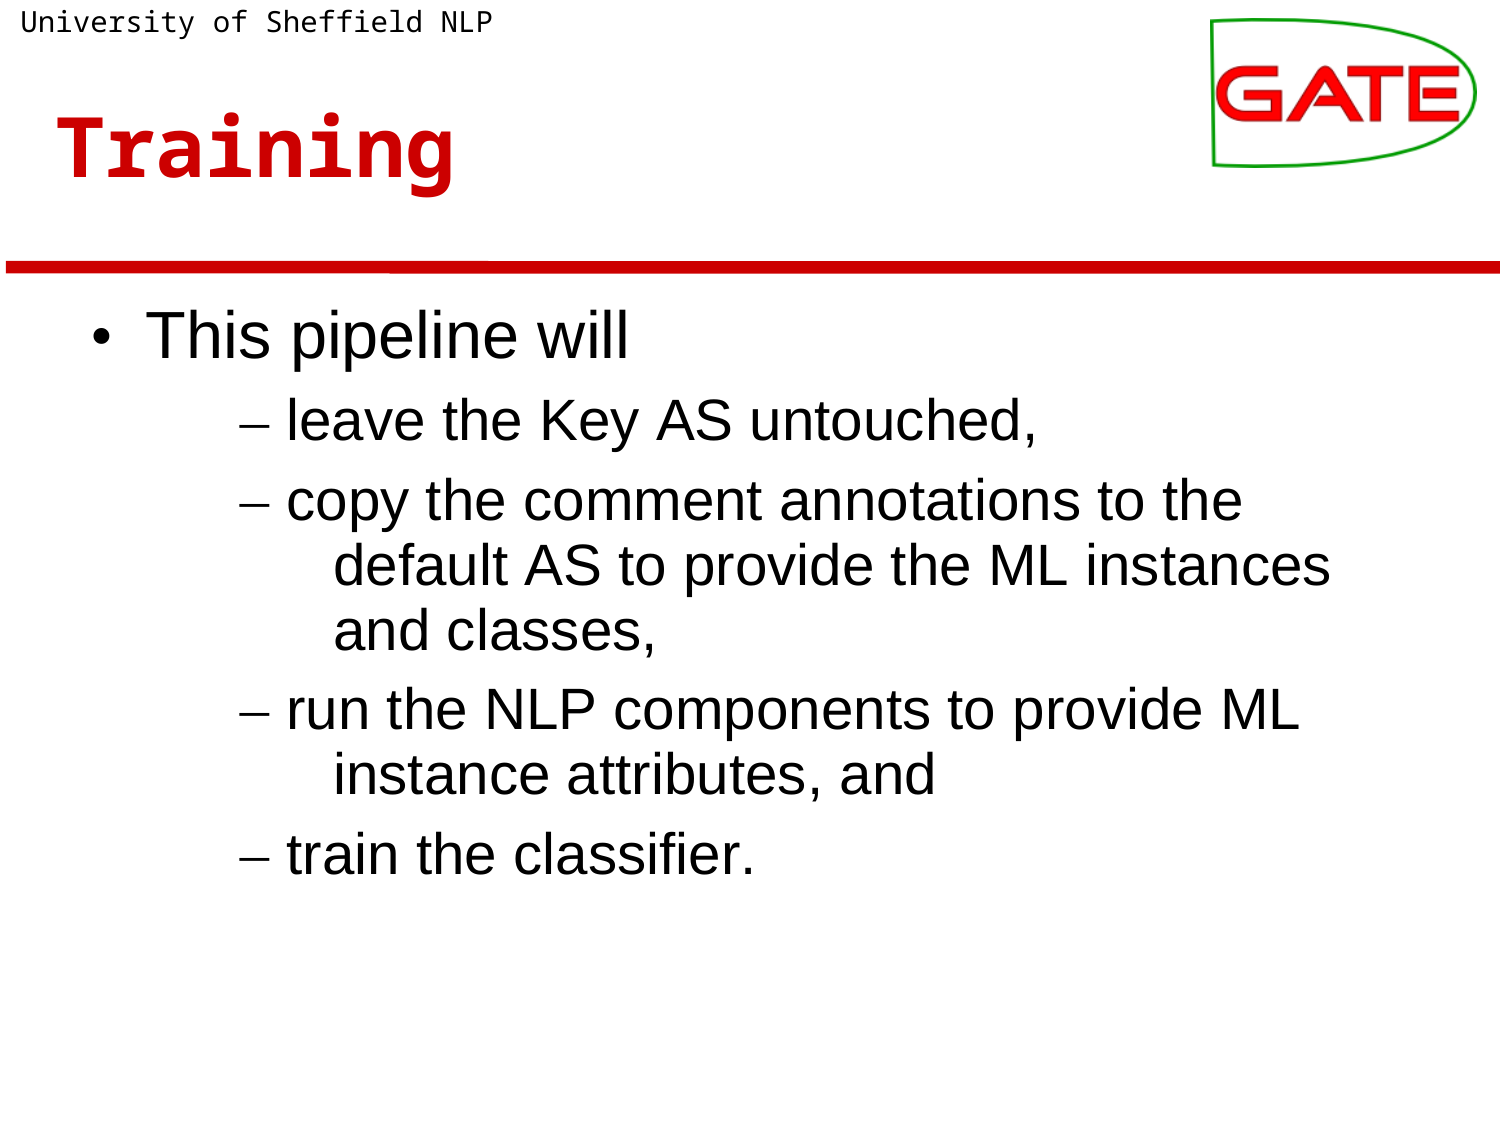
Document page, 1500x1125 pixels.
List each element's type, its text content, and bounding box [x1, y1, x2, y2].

title Training [41, 37, 1391, 254]
list This pipeline will leave the Key AS untouched, copy the comment annotations to the default AS to provide the ML instances and classes, run the NLP components to provide ML instance attributes, and train the classifier. [74, 290, 1425, 1034]
picture [1210, 18, 1477, 168]
